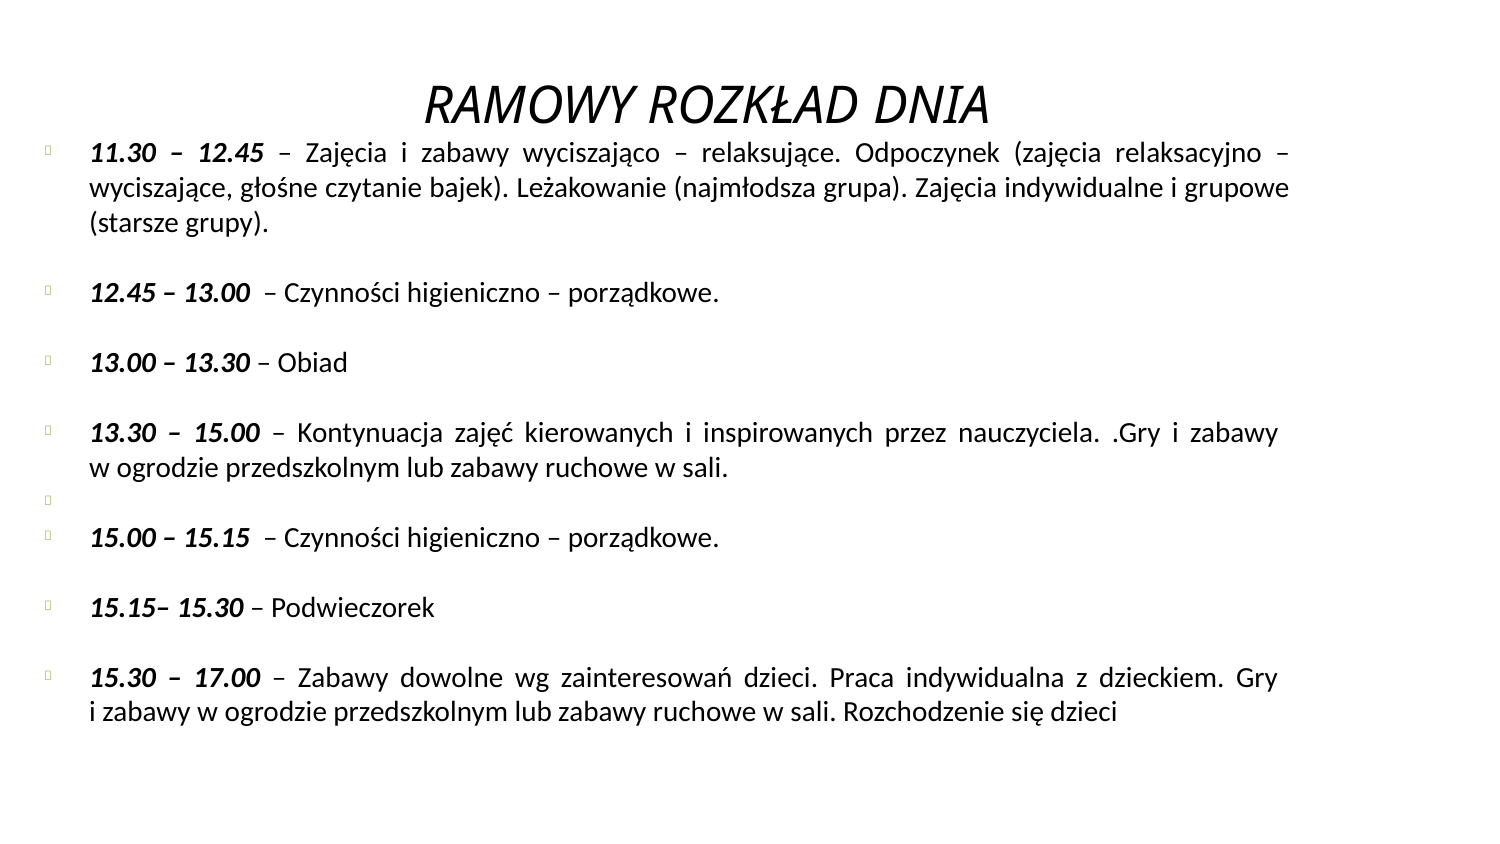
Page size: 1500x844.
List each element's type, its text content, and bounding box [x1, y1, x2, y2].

text_box RAMOWY ROZKŁAD DNIA [88, 64, 1326, 142]
text_box 11.30 – 12.45 – Zajęcia i zabawy wyciszająco – relaksujące. Odpoczynek (zajęcia relaksacyjno – wyciszające, głośne czytanie bajek). Leżakowanie (najmłodsza grupa). Zajęcia indywidualne i grupowe (starsze grupy). 12.45 – 13.00 – Czynności higieniczno – porządkowe. 13.00 – 13.30 – Obiad 13.30 – 15.00 – Kontynuacja zajęć kierowanych i inspirowanych przez nauczyciela. .Gry i zabawy w ogrodzie przedszkolnym lub zabawy ruchowe w sali. 15.00 – 15.15 – Czynności higieniczno – porządkowe. 15.15– 15.30 – Podwieczorek 15.30 – 17.00 – Zabawy dowolne wg zainteresowań dzieci. Praca indywidualna z dzieckiem. Gry i zabawy w ogrodzie przedszkolnym lub zabawy ruchowe w sali. Rozchodzenie się dzieci [29, 91, 1306, 806]
